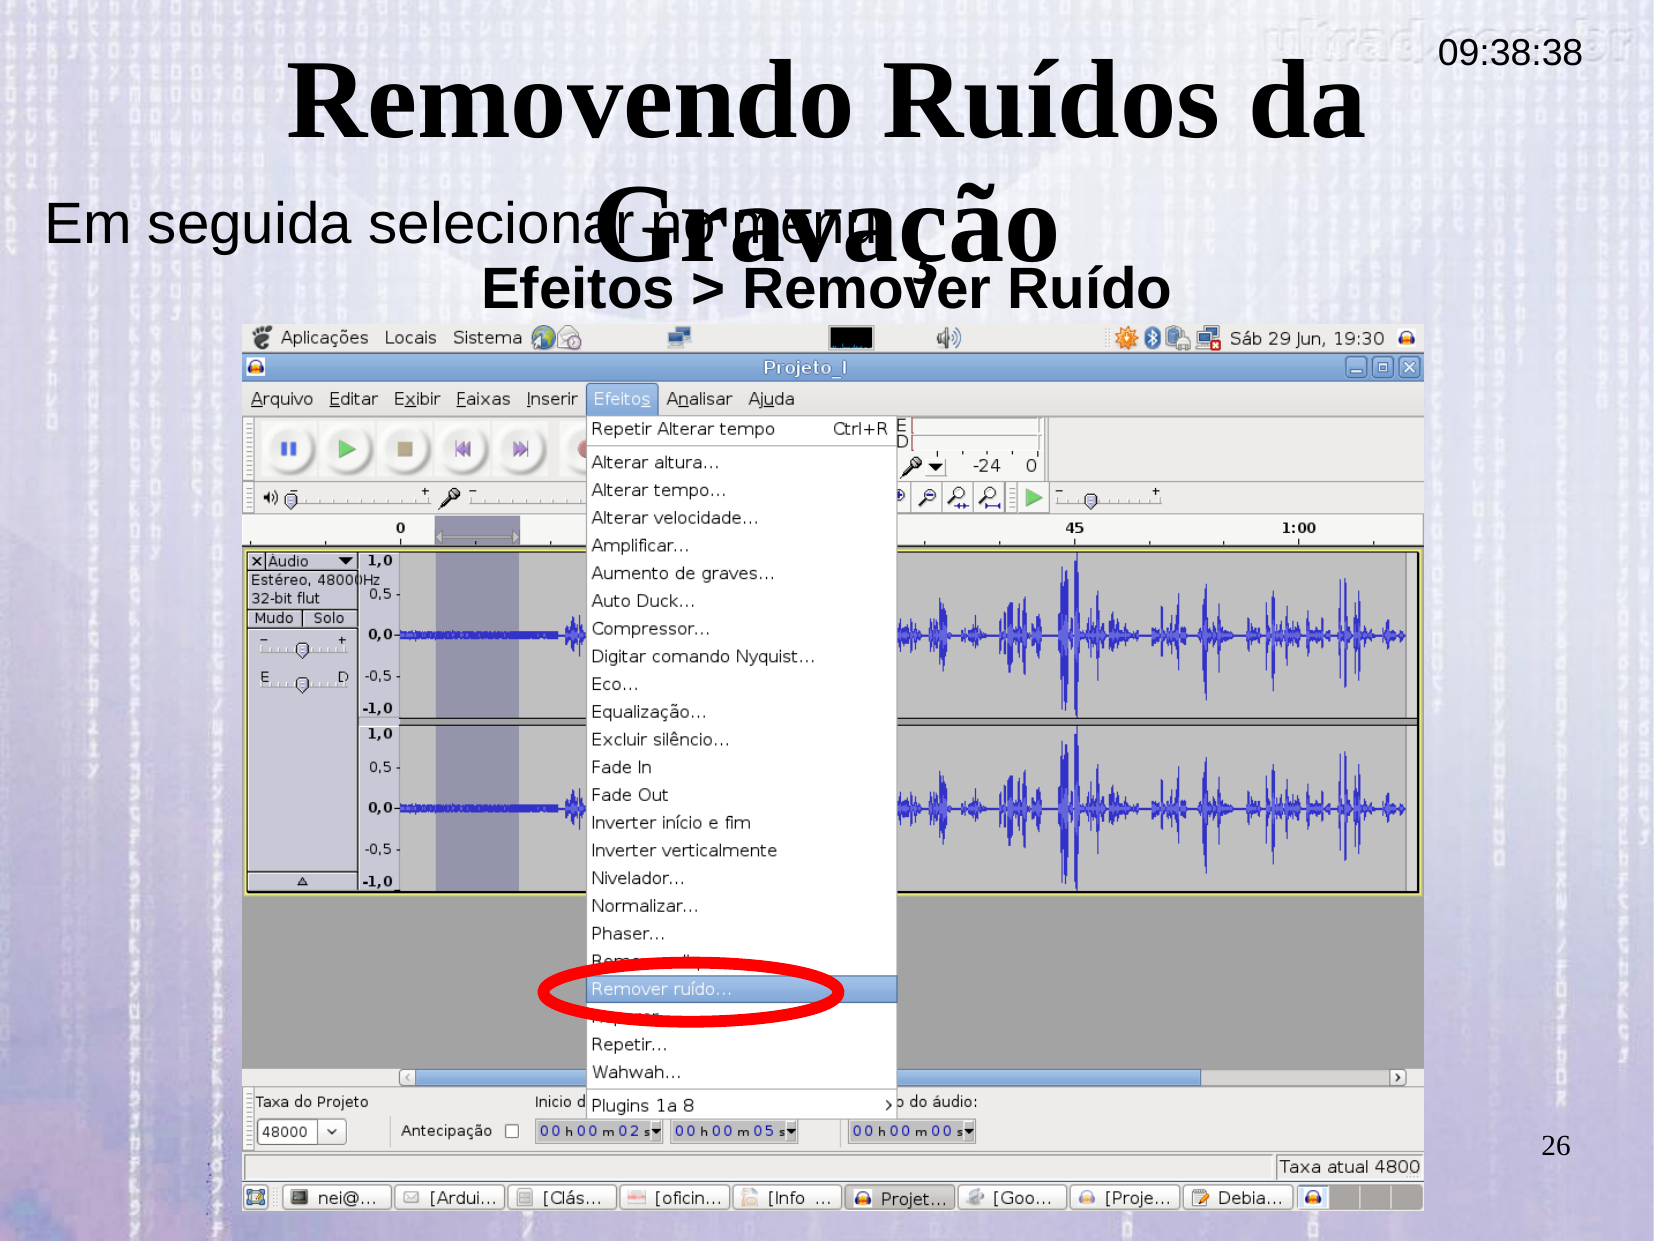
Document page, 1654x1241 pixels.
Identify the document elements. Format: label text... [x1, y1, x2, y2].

text_box 12:04:17 [1423, 23, 1631, 94]
text_box Removendo Ruídos da Gravação [29, 29, 1625, 183]
text_box Em seguida selecionar no menu: Efeitos > Remover Ruído [29, 183, 1625, 328]
picture [0, 0, 1654, 1241]
